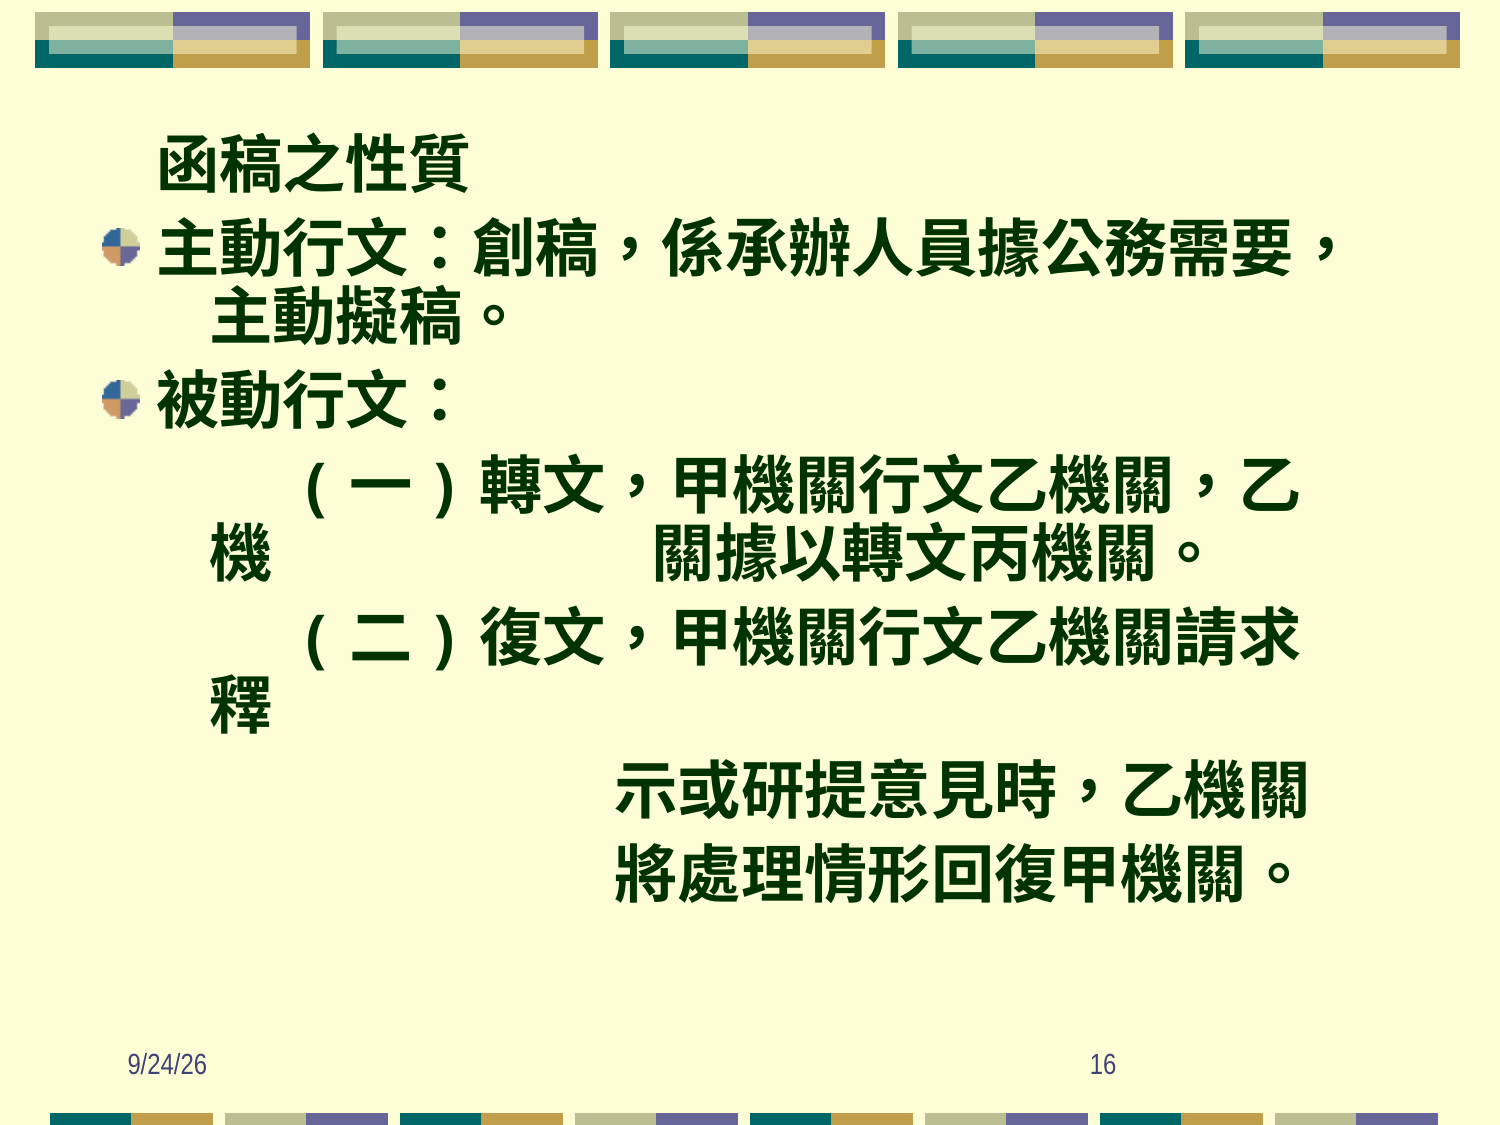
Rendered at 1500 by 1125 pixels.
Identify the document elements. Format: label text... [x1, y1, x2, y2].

text_box [112, 1012, 426, 1088]
list 函稿之性質 主動行文：創稿，係承辦人員據公務需要，主動擬稿。 被動行文： (一)轉文，甲機關行文乙機關，乙機 關據以轉文丙機關。 (二)復文，甲機關行文乙機關請求釋 示或研提意見時，乙機關 將處理情形回復甲機關。 [87, 125, 1363, 926]
text_box [1074, 1012, 1388, 1088]
